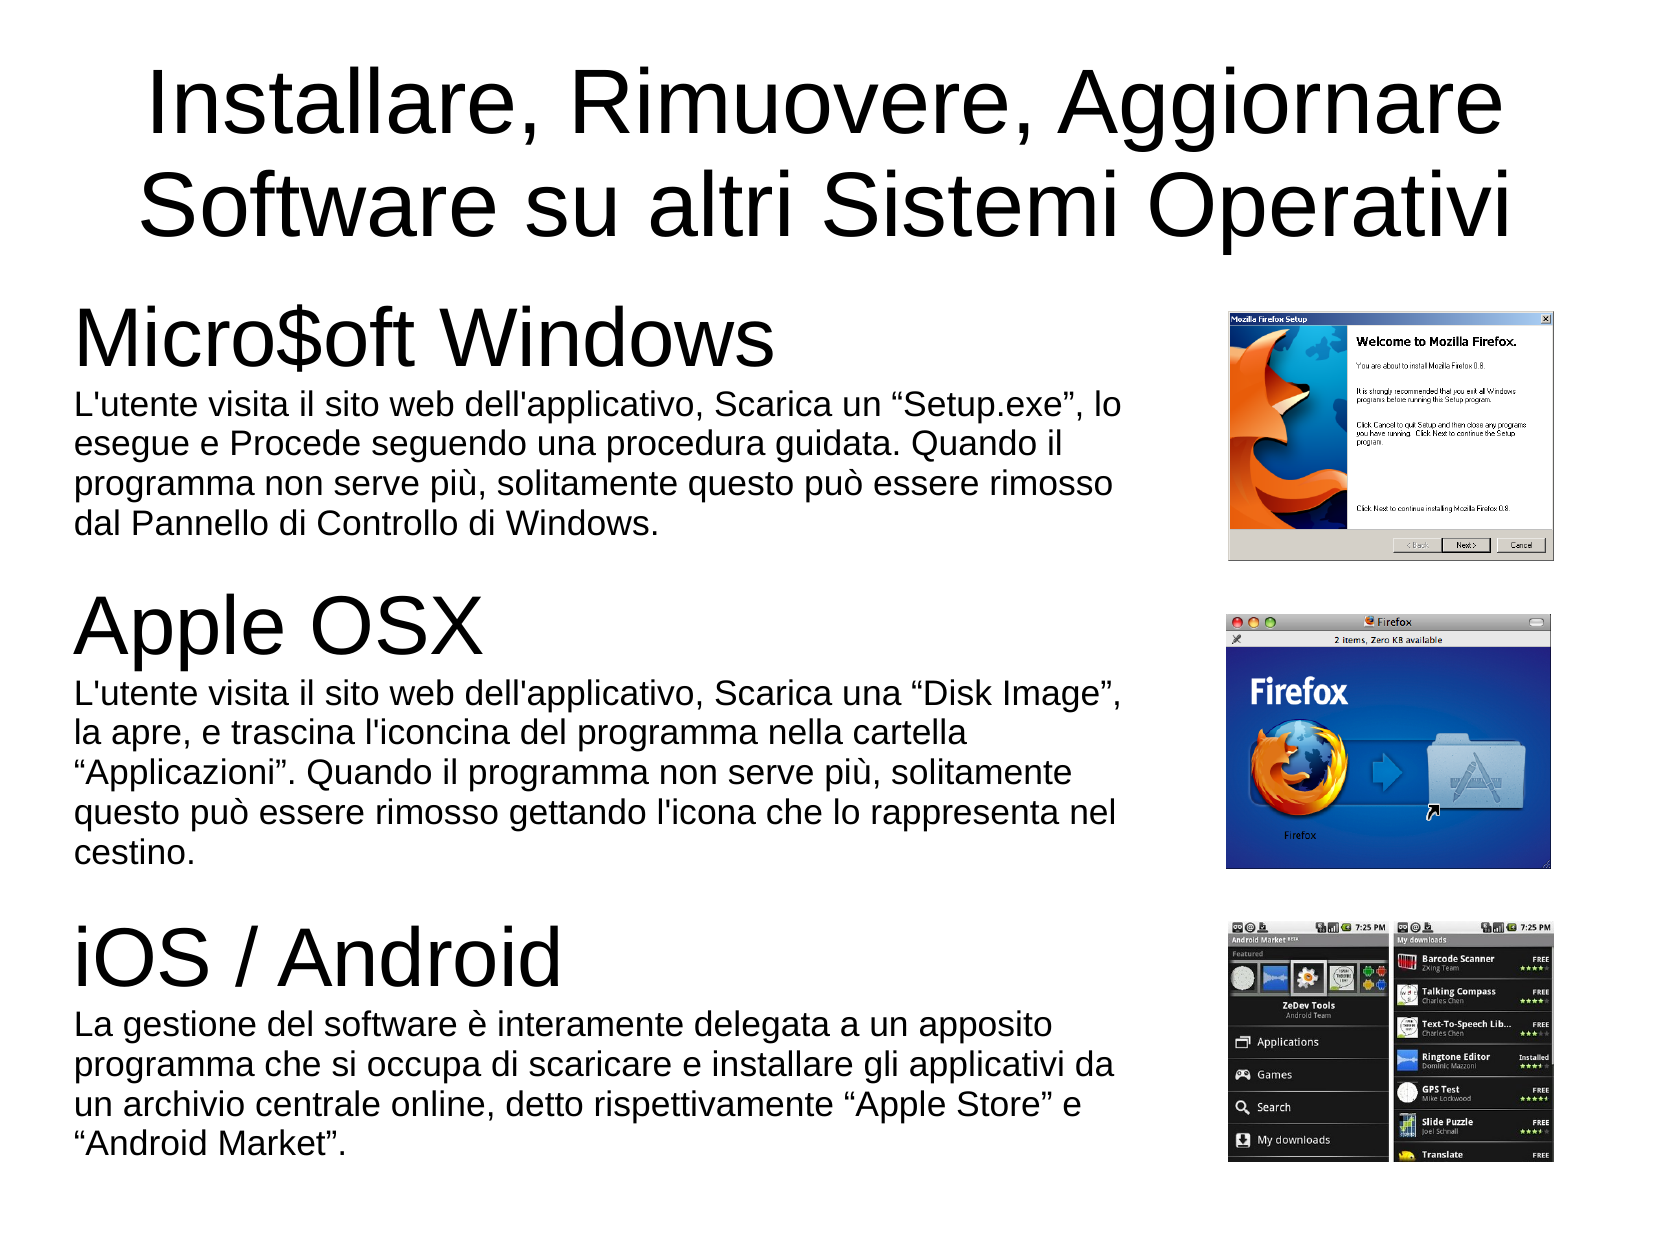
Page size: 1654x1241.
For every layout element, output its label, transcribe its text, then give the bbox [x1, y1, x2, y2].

picture [1226, 614, 1551, 869]
text_box Micro$oft Windows L'utente visita il sito web dell'applicativo, Scarica un “Setup.exe”, lo esegue e Procede seguendo una procedura guidata. Quando il programma non serve più, solitamente questo può essere rimosso dal Pannello di Controllo di Windows. Apple OSX L'utente visita il sito web dell'applicativo, Scarica una “Disk Image”, la apre, e trascina l'iconcina del programma nella cartella “Applicazioni”. Quando il programma non serve più, solitamente questo può essere rimosso gettando l'icona che lo rappresenta nel cestino. iOS / Android La gestione del software è interamente delegata a un apposito programma che si occupa di scaricare e installare gli applicativi da un archivio centrale online, detto rispettivamente “Apple Store” e “Android Market”. [59, 283, 1152, 1197]
picture [1228, 311, 1554, 561]
title Installare, Rimuovere, Aggiornare Software su altri Sistemi Operativi [82, 47, 1571, 259]
picture [1228, 921, 1554, 1162]
